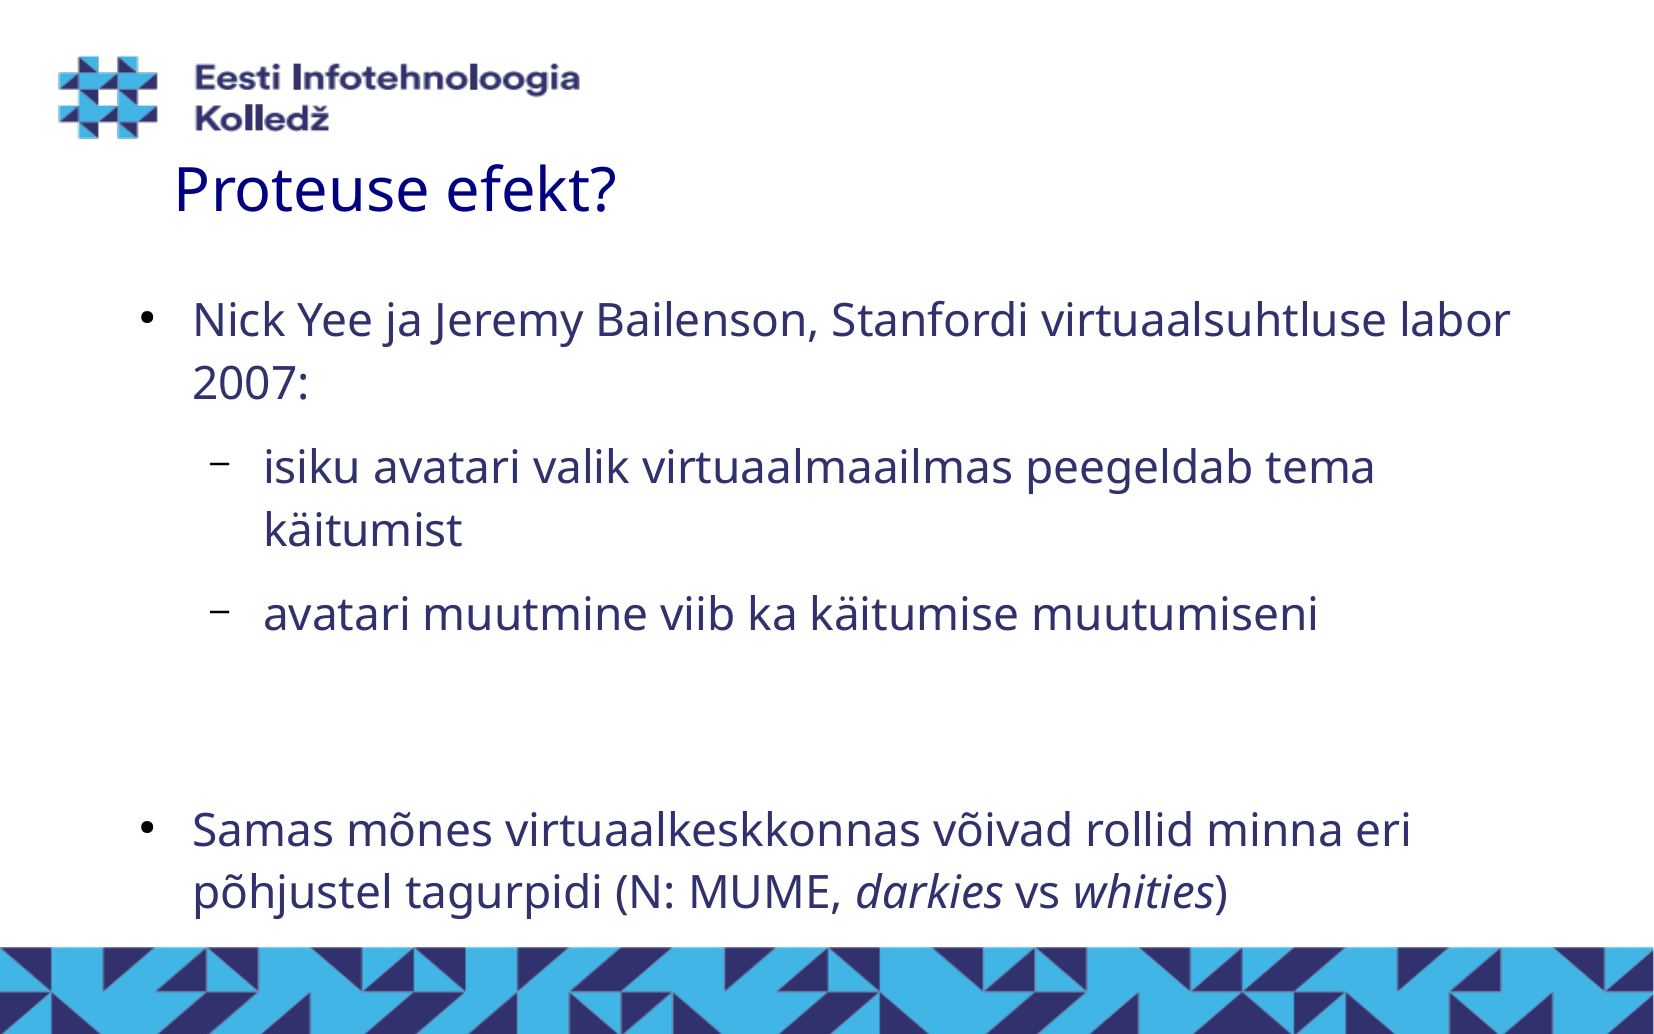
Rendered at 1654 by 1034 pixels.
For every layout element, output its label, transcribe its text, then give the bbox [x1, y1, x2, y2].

list Nick Yee ja Jeremy Bailenson, Stanfordi virtuaalsuhtluse labor 2007: isiku avatari valik virtuaalmaailmas peegeldab tema käitumist avatari muutmine viib ka käitumise muutumiseni Samas mõnes virtuaalkeskkonnas võivad rollid minna eri põhjustel tagurpidi (N: MUME, darkies vs whities) [121, 287, 1533, 1034]
title Proteuse efekt? [76, 99, 715, 276]
